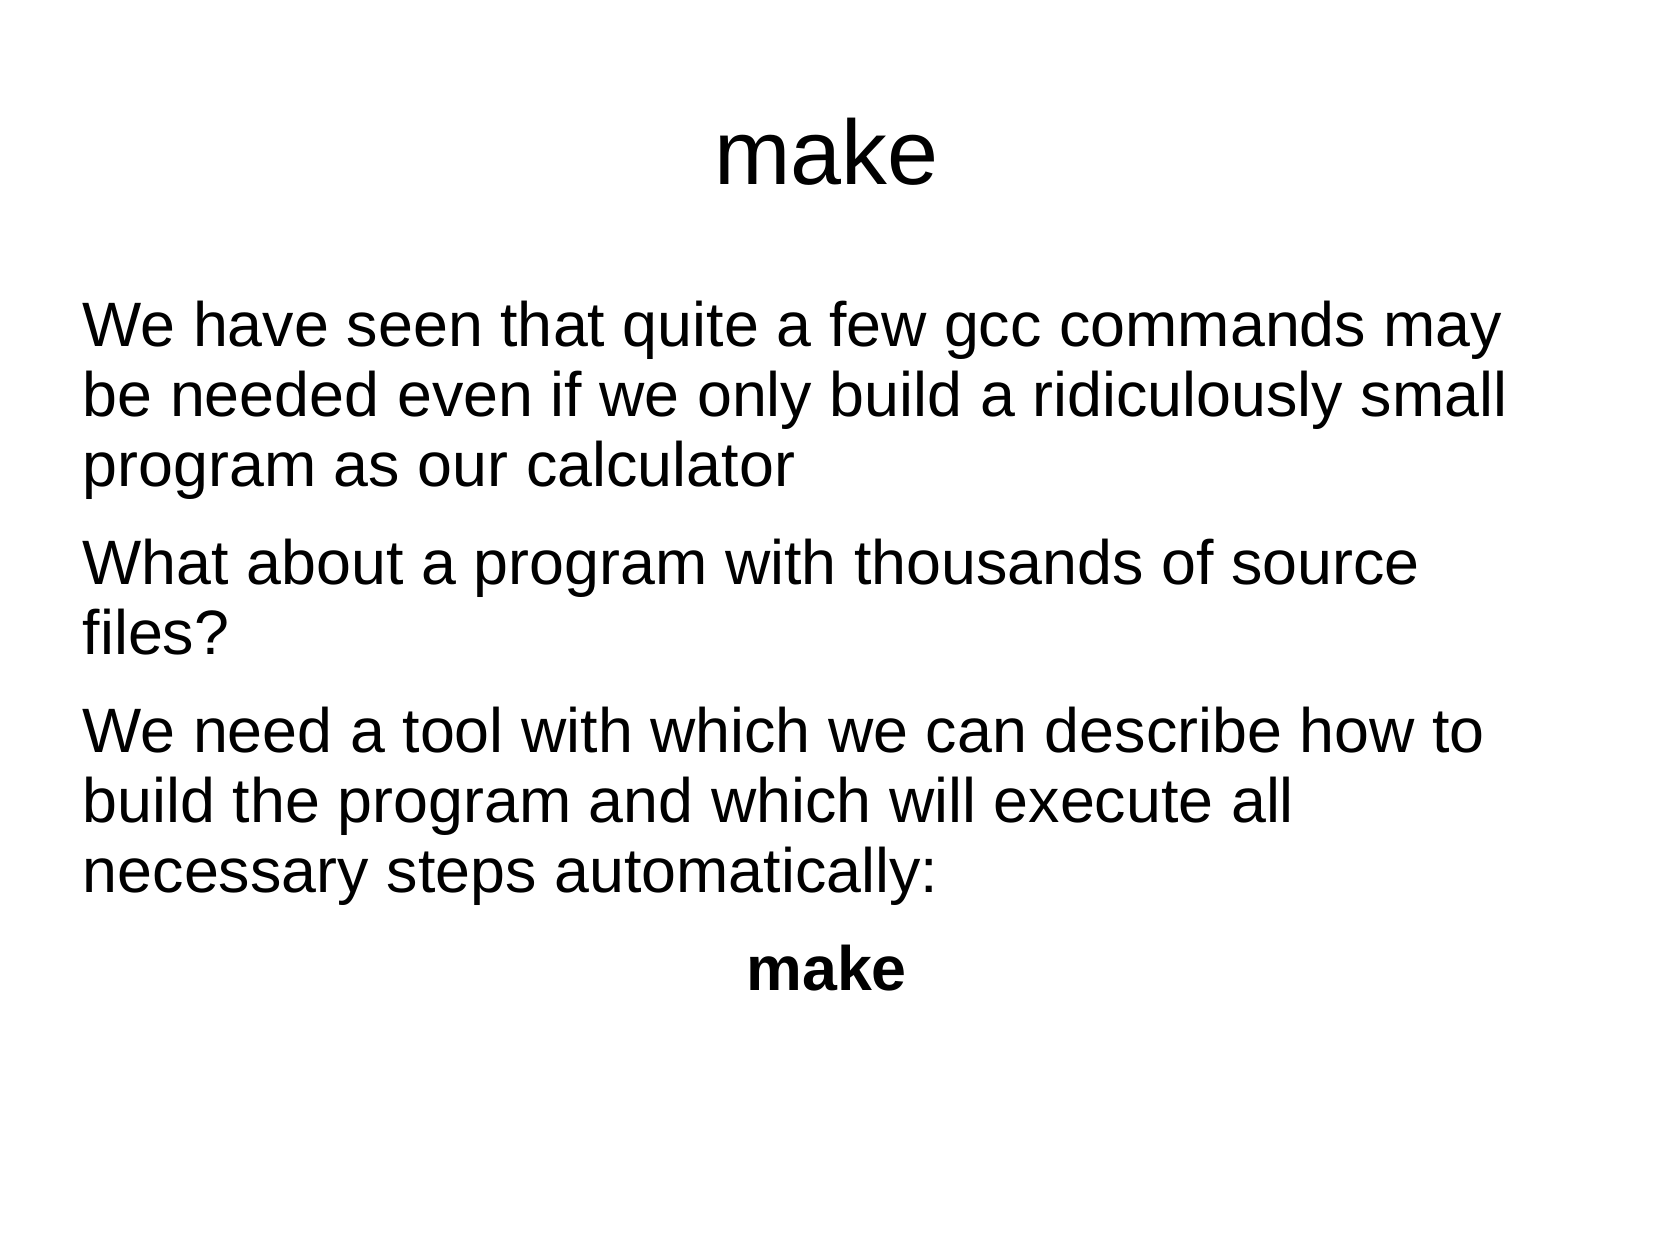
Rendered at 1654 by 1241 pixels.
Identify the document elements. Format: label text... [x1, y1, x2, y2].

list We have seen that quite a few gcc commands may be needed even if we only build a ridiculously small program as our calculator What about a program with thousands of source files? We need a tool with which we can describe how to build the program and which will execute all necessary steps automatically: make [82, 290, 1571, 1010]
title make [82, 49, 1571, 257]
